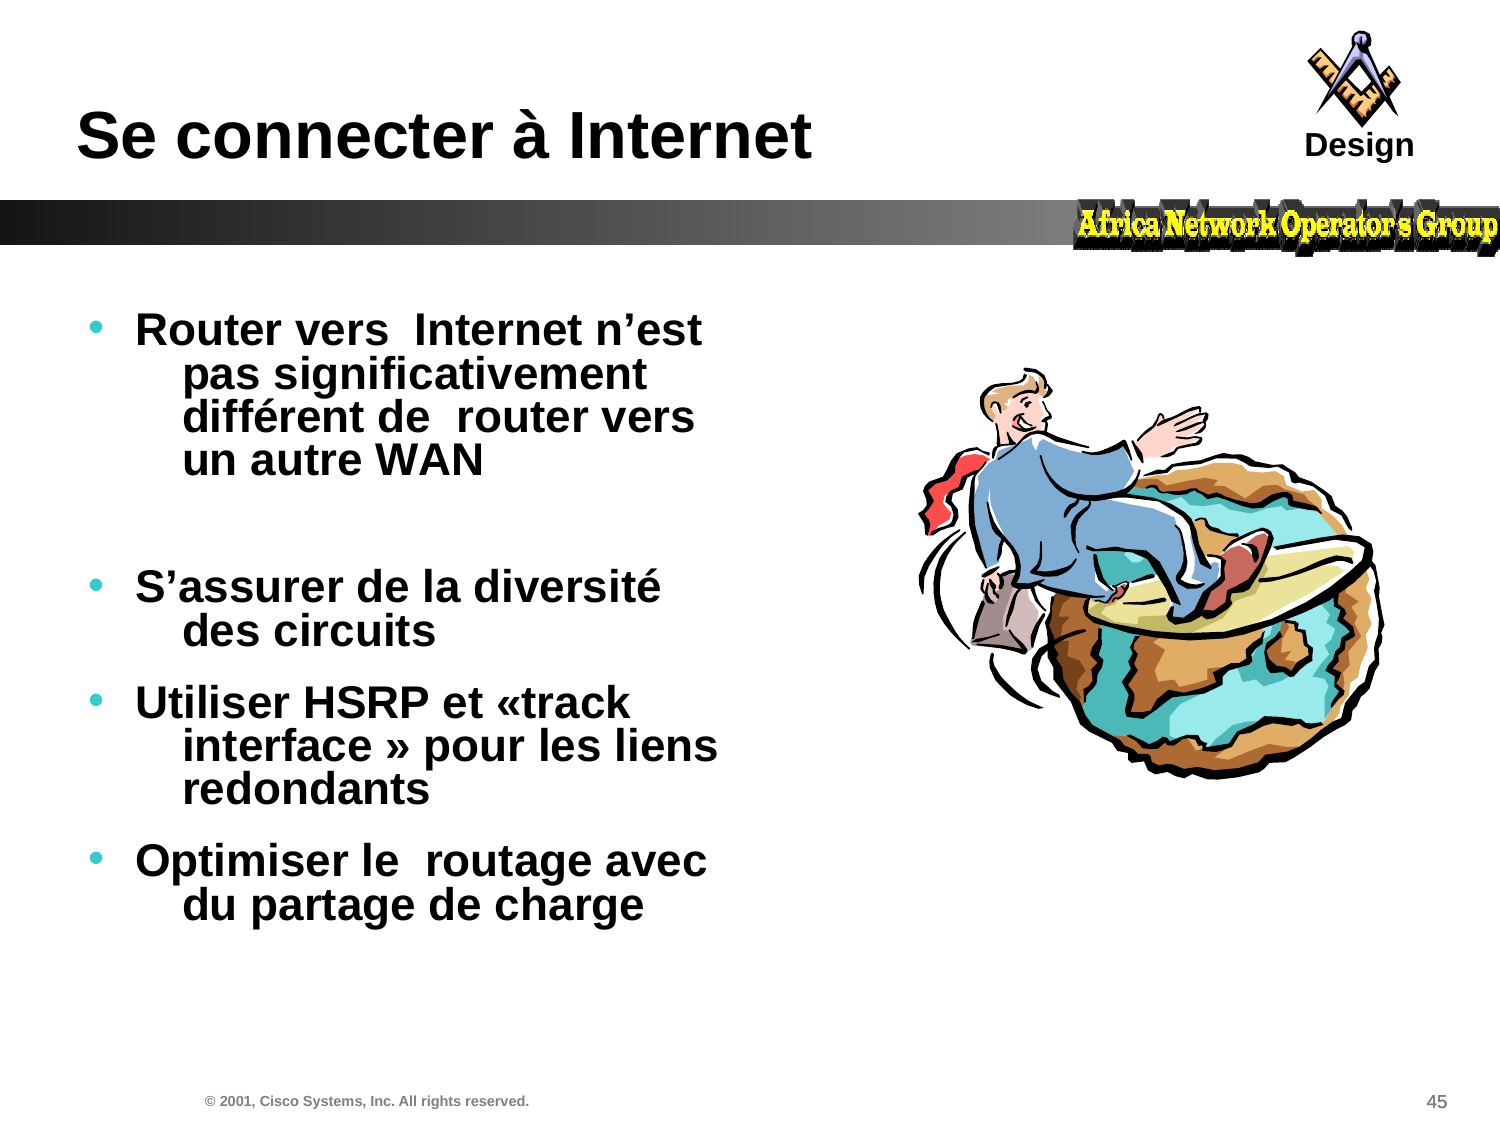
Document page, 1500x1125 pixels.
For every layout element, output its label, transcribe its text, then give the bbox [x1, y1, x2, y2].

picture [1307, 29, 1402, 118]
picture [917, 365, 1389, 784]
title Se connecter à Internet [62, 41, 1313, 180]
text_box Design [1292, 118, 1428, 169]
list Router vers Internet n’est pas significativement différent de router vers un autre WAN S’assurer de la diversité des circuits Utiliser HSRP et «track interface » pour les liens redondants Optimiser le routage avec du partage de charge [74, 336, 908, 923]
